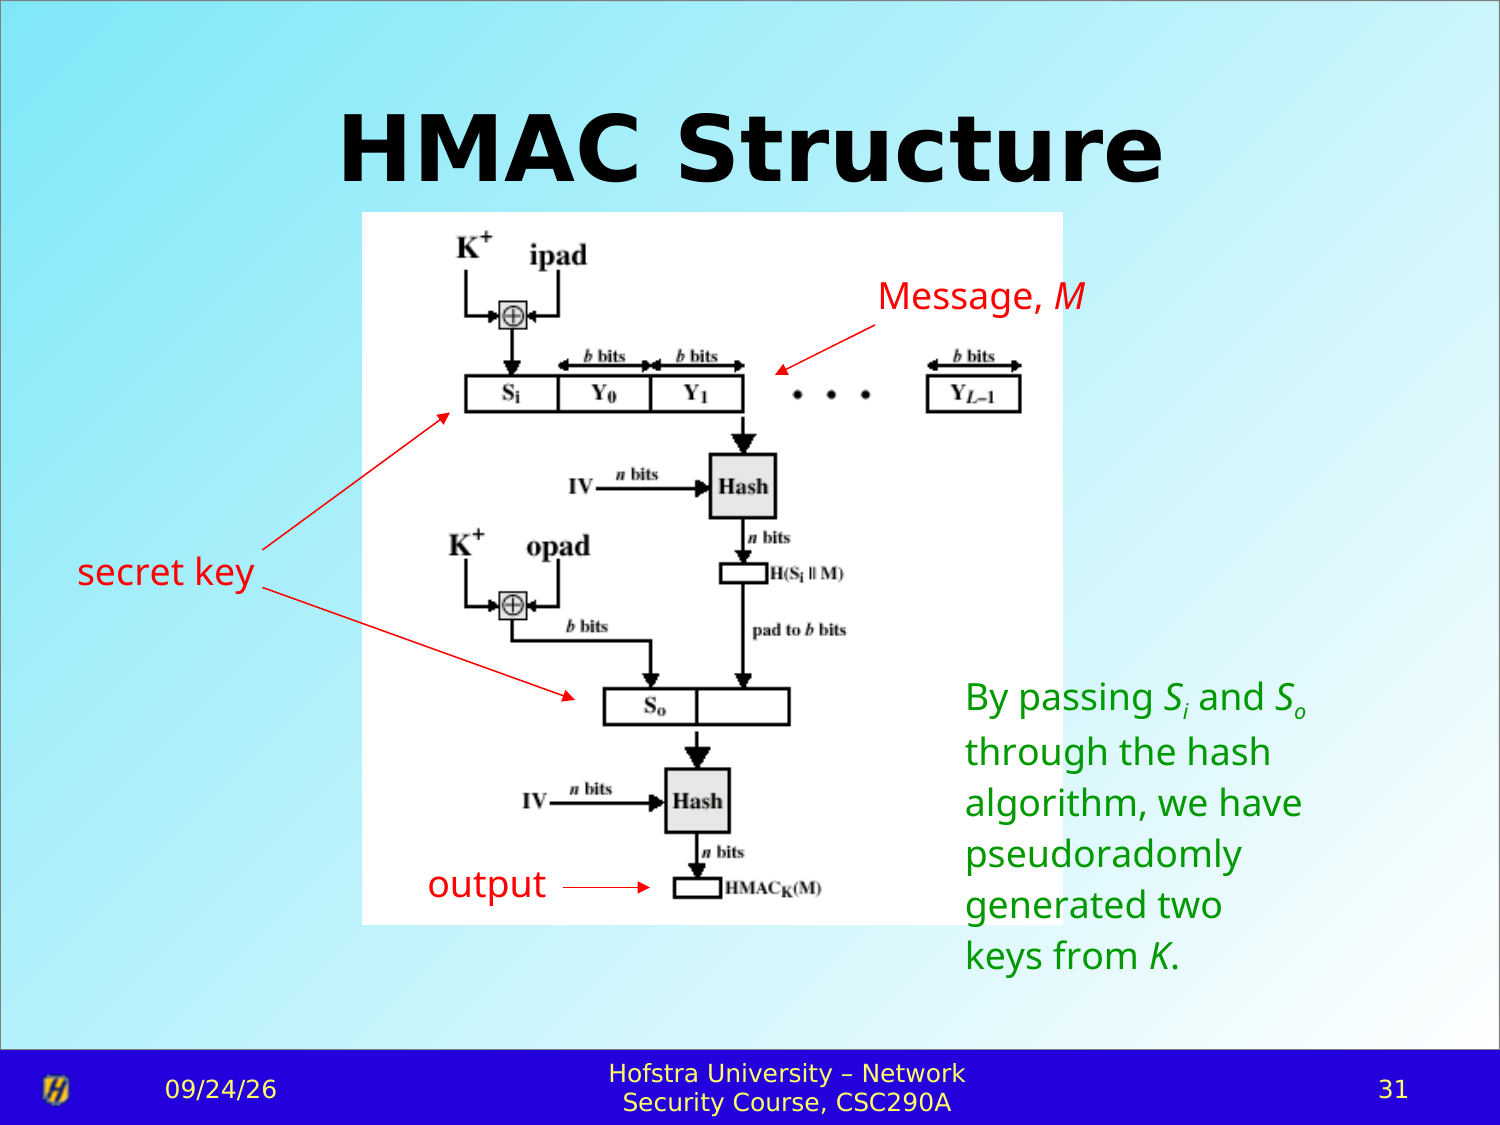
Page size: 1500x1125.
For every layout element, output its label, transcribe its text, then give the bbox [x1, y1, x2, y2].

text_box secret key [62, 537, 275, 604]
text_box Message, M [862, 262, 1238, 329]
picture [362, 212, 1063, 925]
text_box By passing Si and So through the hash algorithm, we have pseudoradomly generated two keys from K. [949, 662, 1326, 989]
text_box output [412, 849, 576, 917]
picture [37, 1072, 76, 1110]
title HMAC Structure [112, 85, 1391, 212]
